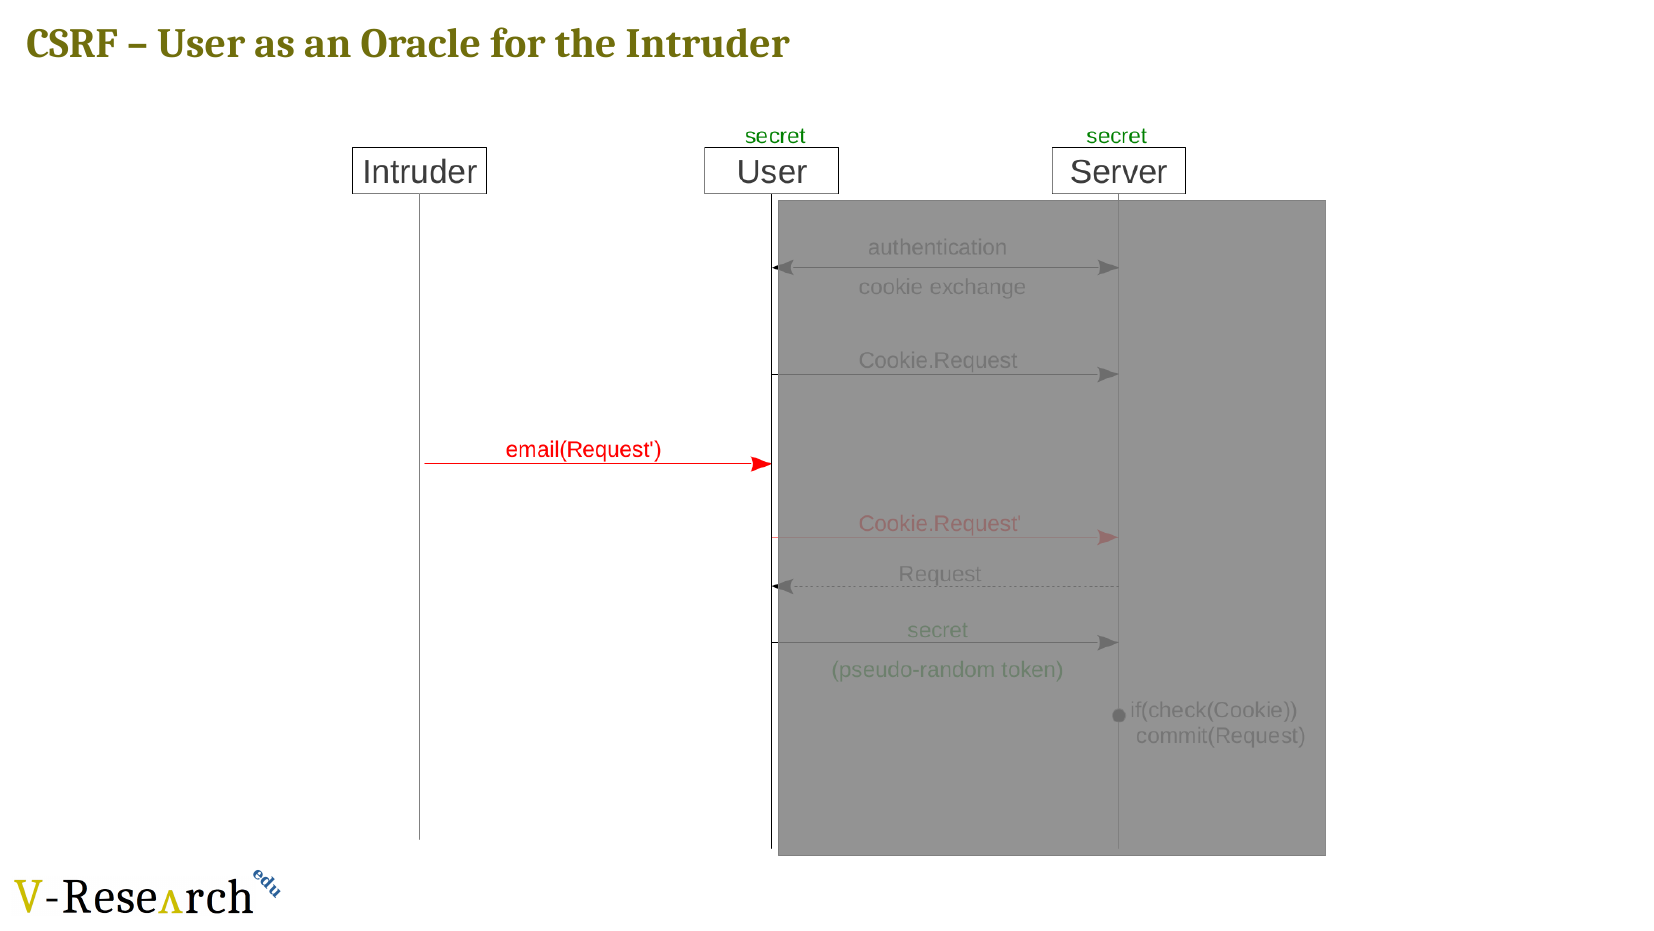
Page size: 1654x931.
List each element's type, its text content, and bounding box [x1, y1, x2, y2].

text_box CSRF – User as an Oracle for the Intruder [11, 12, 1193, 77]
picture [342, 123, 1335, 863]
picture [11, 876, 255, 916]
text_box edu [222, 847, 333, 931]
